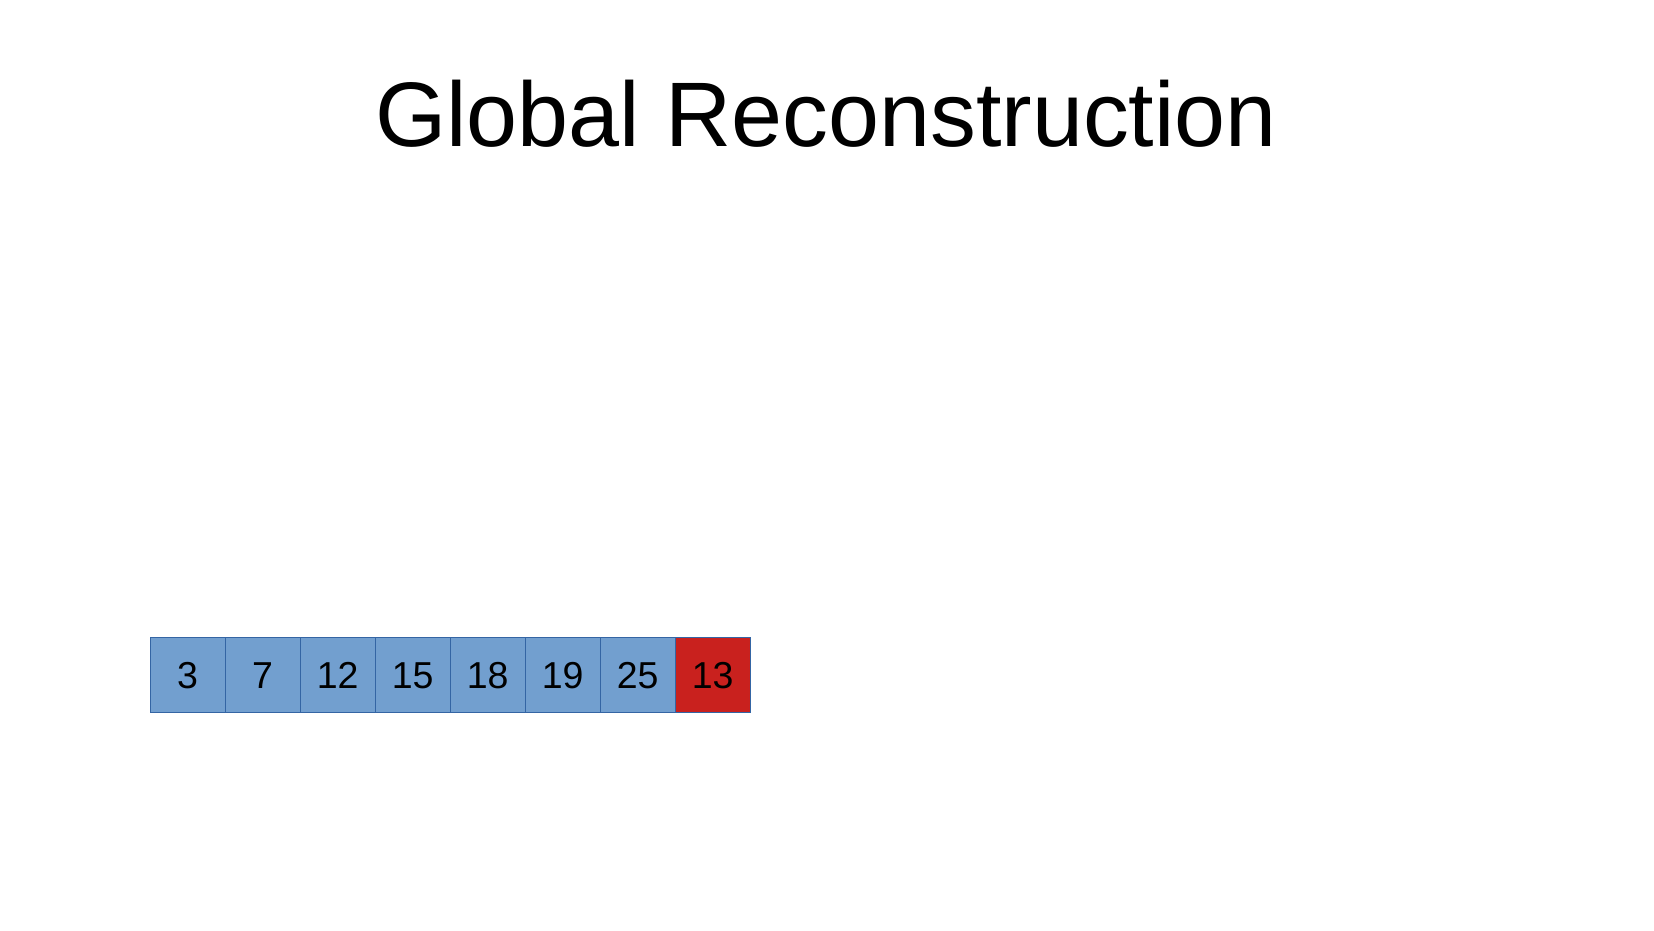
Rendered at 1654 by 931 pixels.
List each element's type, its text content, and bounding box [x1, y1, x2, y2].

text_box 25 [601, 637, 676, 713]
text_box 12 [301, 637, 375, 713]
text_box 3 [150, 637, 225, 713]
text_box 18 [451, 637, 525, 713]
text_box 7 [225, 637, 301, 713]
text_box 15 [375, 637, 451, 713]
title Global Reconstruction [82, 37, 1571, 193]
text_box 13 [676, 637, 751, 713]
text_box 19 [525, 637, 601, 713]
